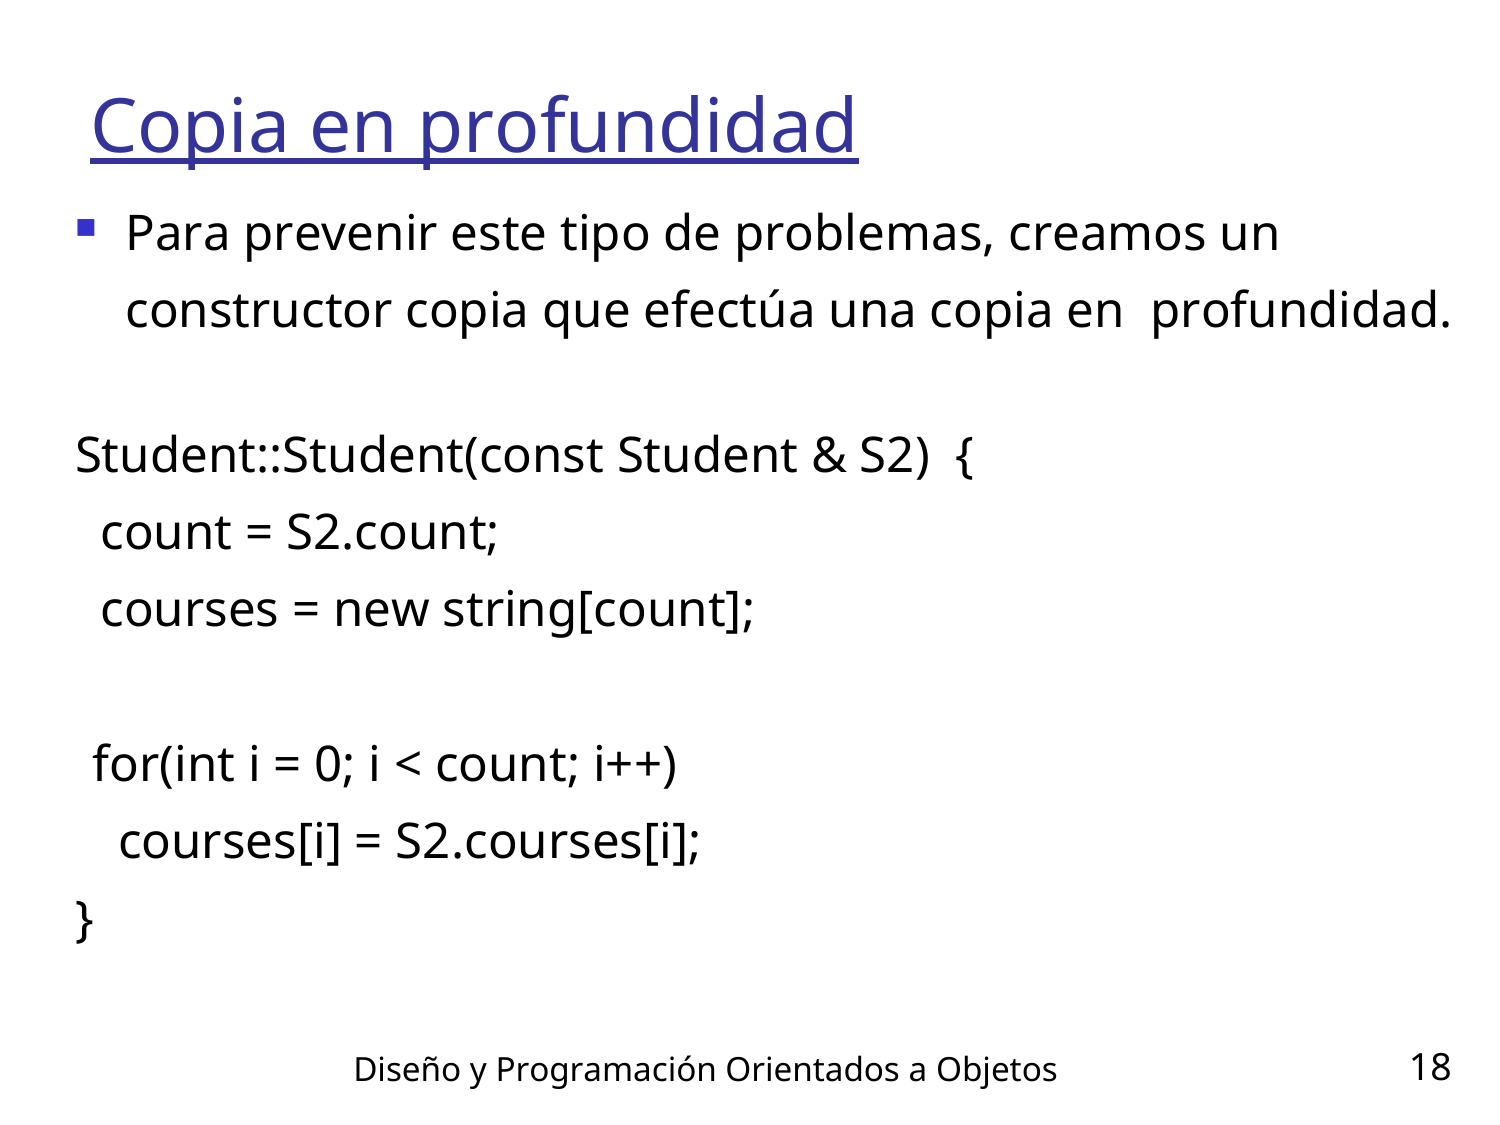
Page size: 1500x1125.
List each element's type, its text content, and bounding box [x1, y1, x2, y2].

list Para prevenir este tipo de problemas, creamos un constructor copia que efectúa una copia en profundidad. Student::Student(const Student & S2)‏ { count = S2.count; courses = new string[count]; for(int i = 0; i < count; i++)‏ courses[i] = S2.courses[i]; } [75, 187, 1462, 1036]
title Copia en profundidad [75, 4, 1466, 182]
